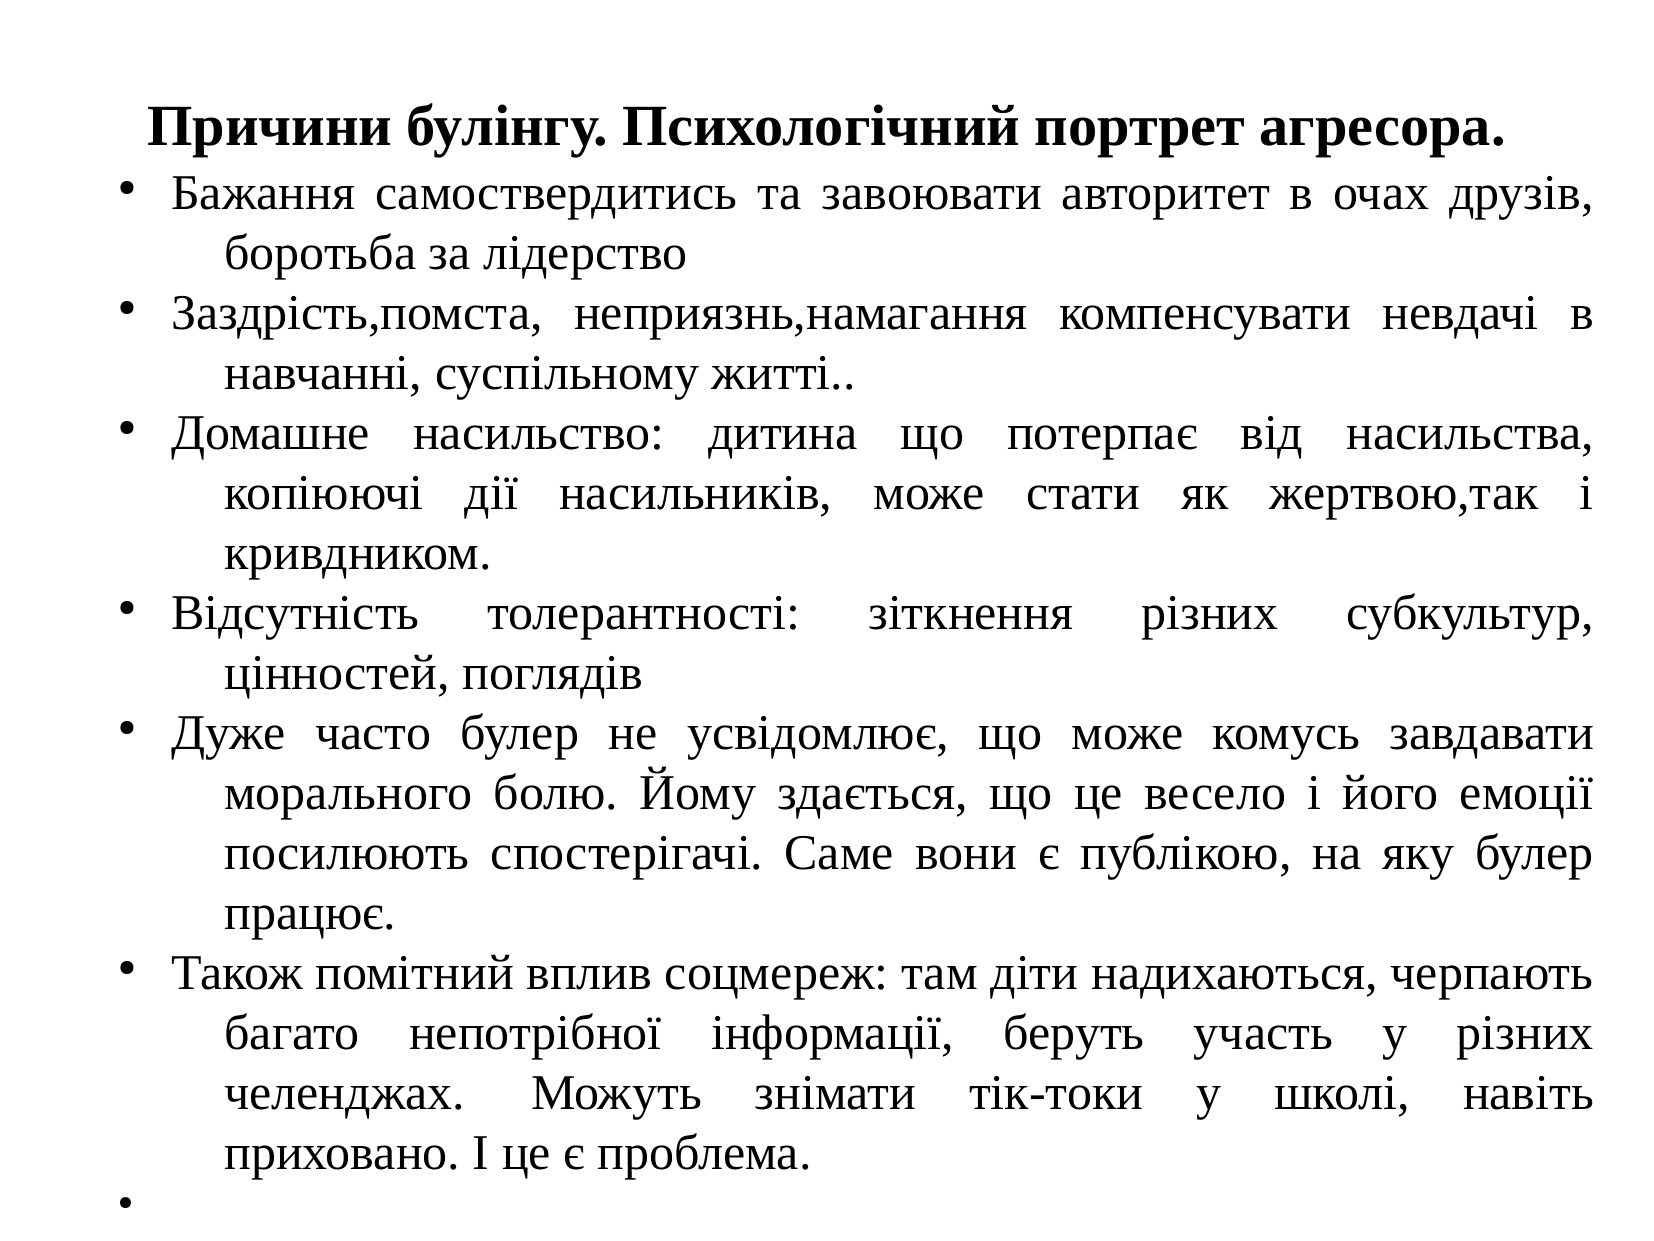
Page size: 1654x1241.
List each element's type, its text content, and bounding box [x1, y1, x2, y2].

title Причини булінгу. Психологічний портрет агресора. [82, 49, 1571, 159]
list Бажання самоствердитись та завоювати авторитет в очах друзів, боротьба за лідерство Заздрість,помста, неприязнь,намагання компенсувати невдачі в навчанні, суспільному житті.. Домашне насильство: дитина що потерпає від насильства, копіюючі дії насильників, може стати як жертвою,так і кривдником. Відсутність толерантності: зіткнення різних субкультур, цінностей, поглядів Дуже часто булер не усвідомлює, що може комусь завдавати морального болю. Йому здається, що це весело і його емоції посилюють спостерігачі. Саме вони є публікою, на яку булер працює. Також помітний вплив соцмереж: там діти надихаються, черпають багато непотрібної інформації, беруть участь у різних челенджах. Можуть знімати тік-токи у школі, навіть приховано. І це є проблема. [82, 159, 1595, 1188]
